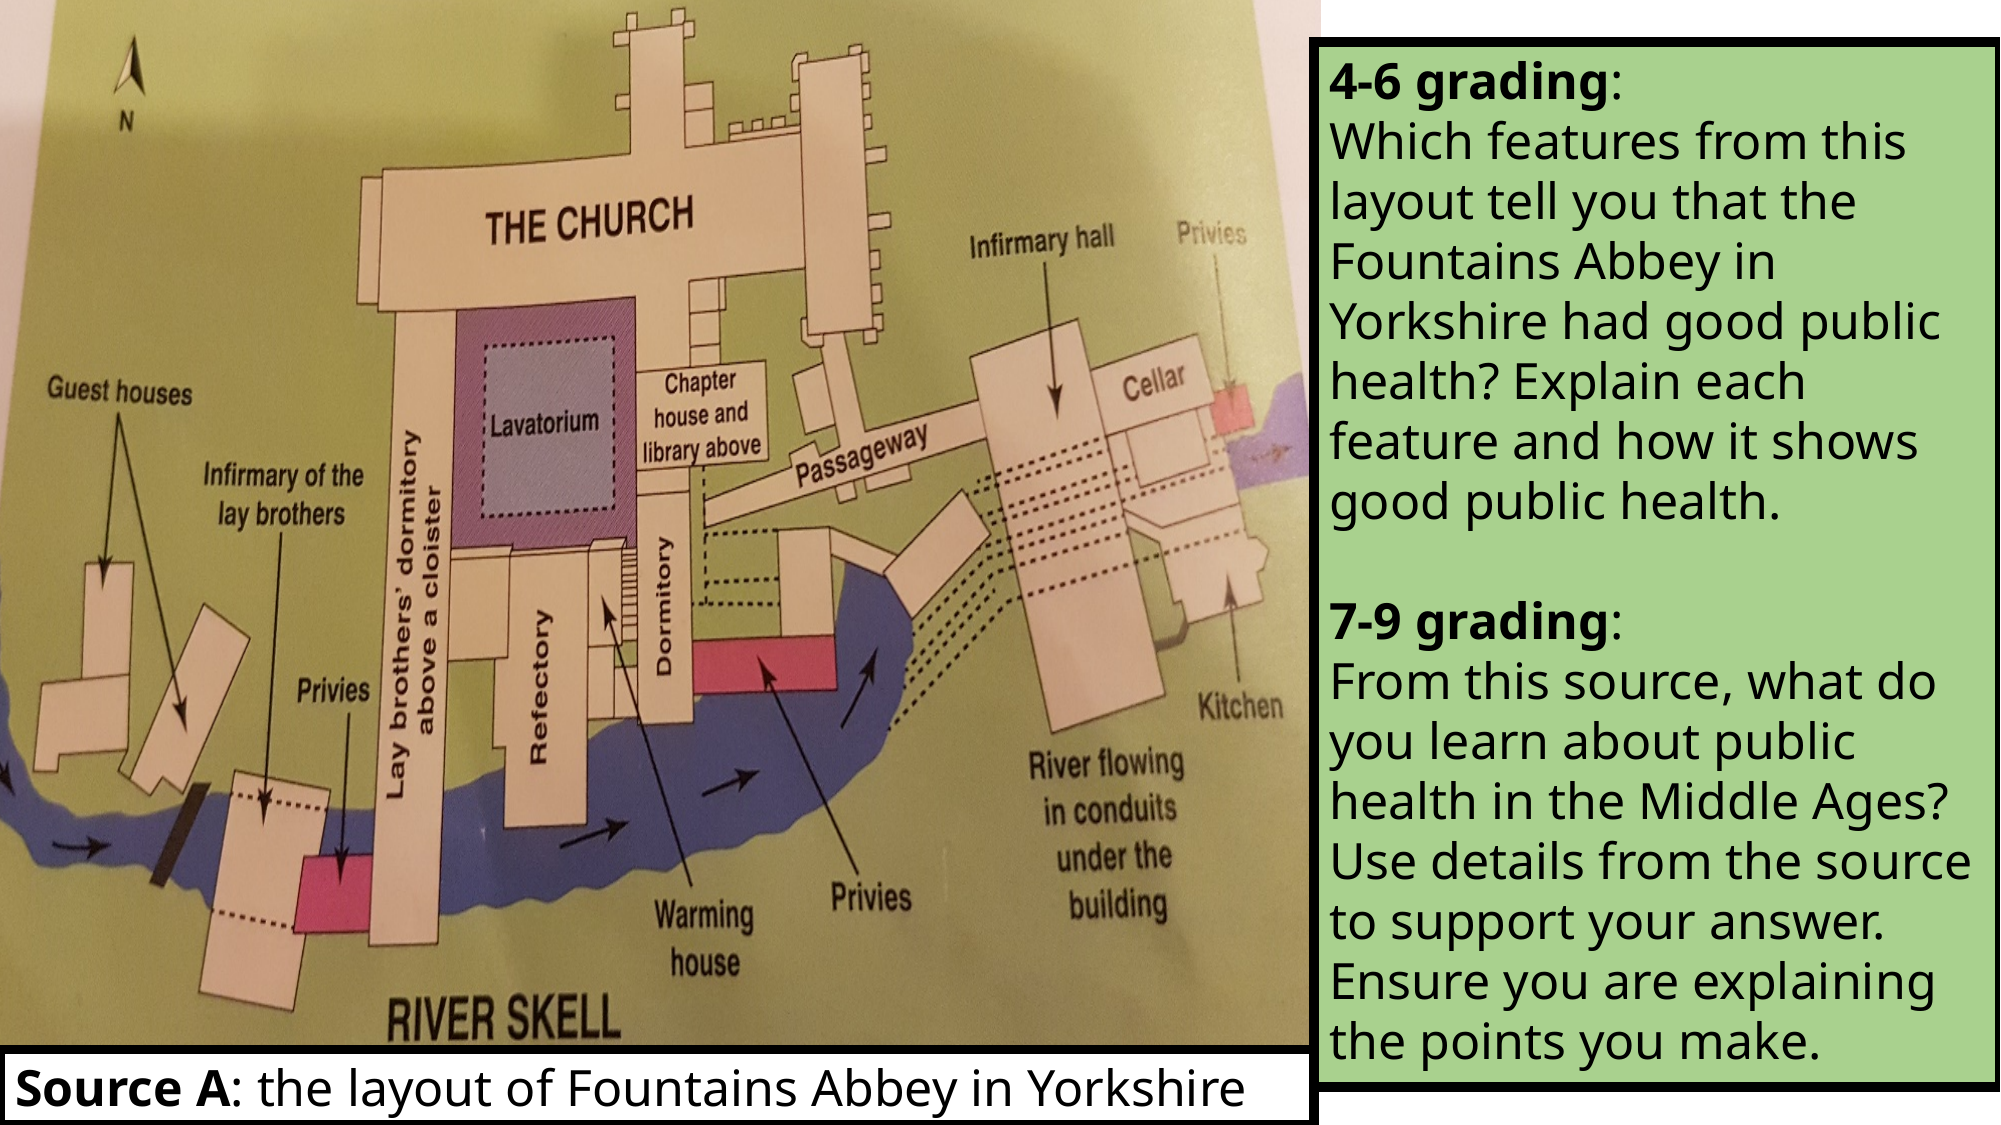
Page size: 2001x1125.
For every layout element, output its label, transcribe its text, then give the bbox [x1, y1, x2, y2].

text_box Source A: the layout of Fountains Abbey in Yorkshire [0, 1049, 1315, 1125]
text_box 4-6 grading: Which features from this layout tell you that the Fountains Abbey in Yorkshire had good public health? Explain each feature and how it shows good public health. 7-9 grading: From this source, what do you learn about public health in the Middle Ages? Use details from the source to support your answer. Ensure you are explaining the points you make. [1314, 42, 2000, 1088]
picture [0, 0, 1321, 1045]
